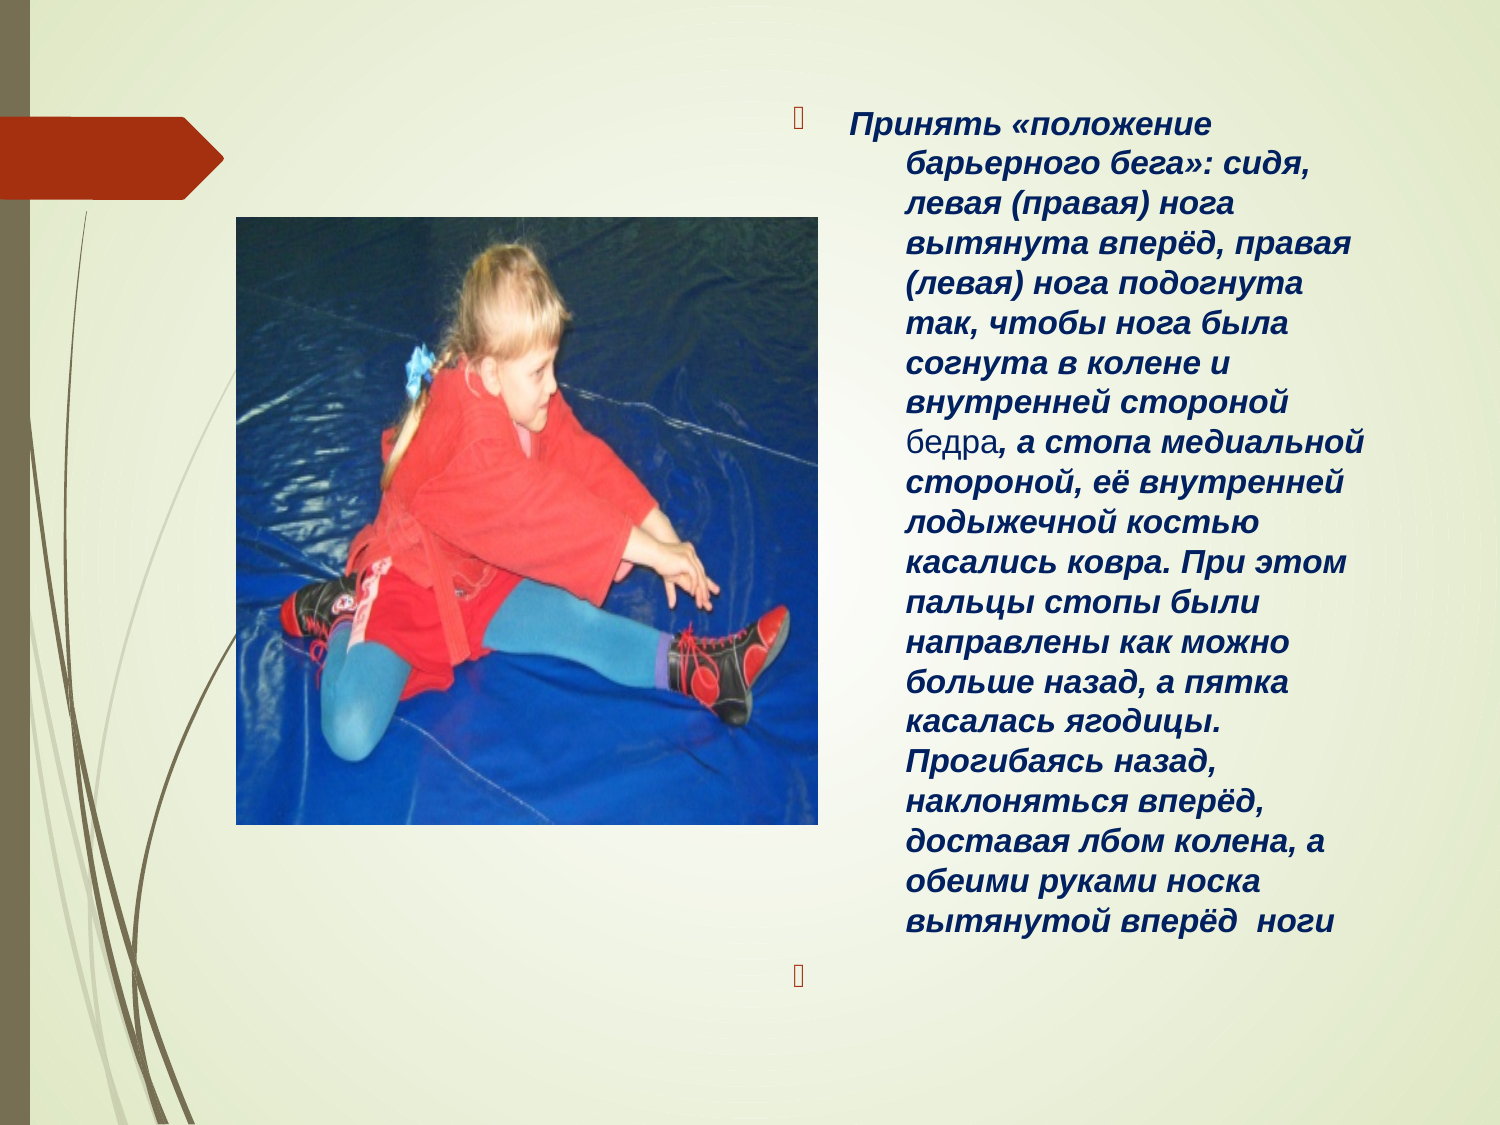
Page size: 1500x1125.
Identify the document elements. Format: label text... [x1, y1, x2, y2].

picture [236, 217, 818, 826]
list Принять «положение барьерного бега»: сидя, левая (правая) нога вытянута вперёд, правая (левая) нога подогнута так, чтобы нога была согнута в колене и внутренней стороной бедра, а стопа медиальной стороной, её внутренней лодыжечной костью касались ковра. При этом пальцы стопы были направлены как можно больше назад, а пятка касалась ягодицы. Прогибаясь назад, наклоняться вперёд, доставая лбом колена, а обеими руками носка вытянутой вперёд ноги [778, 94, 1400, 962]
